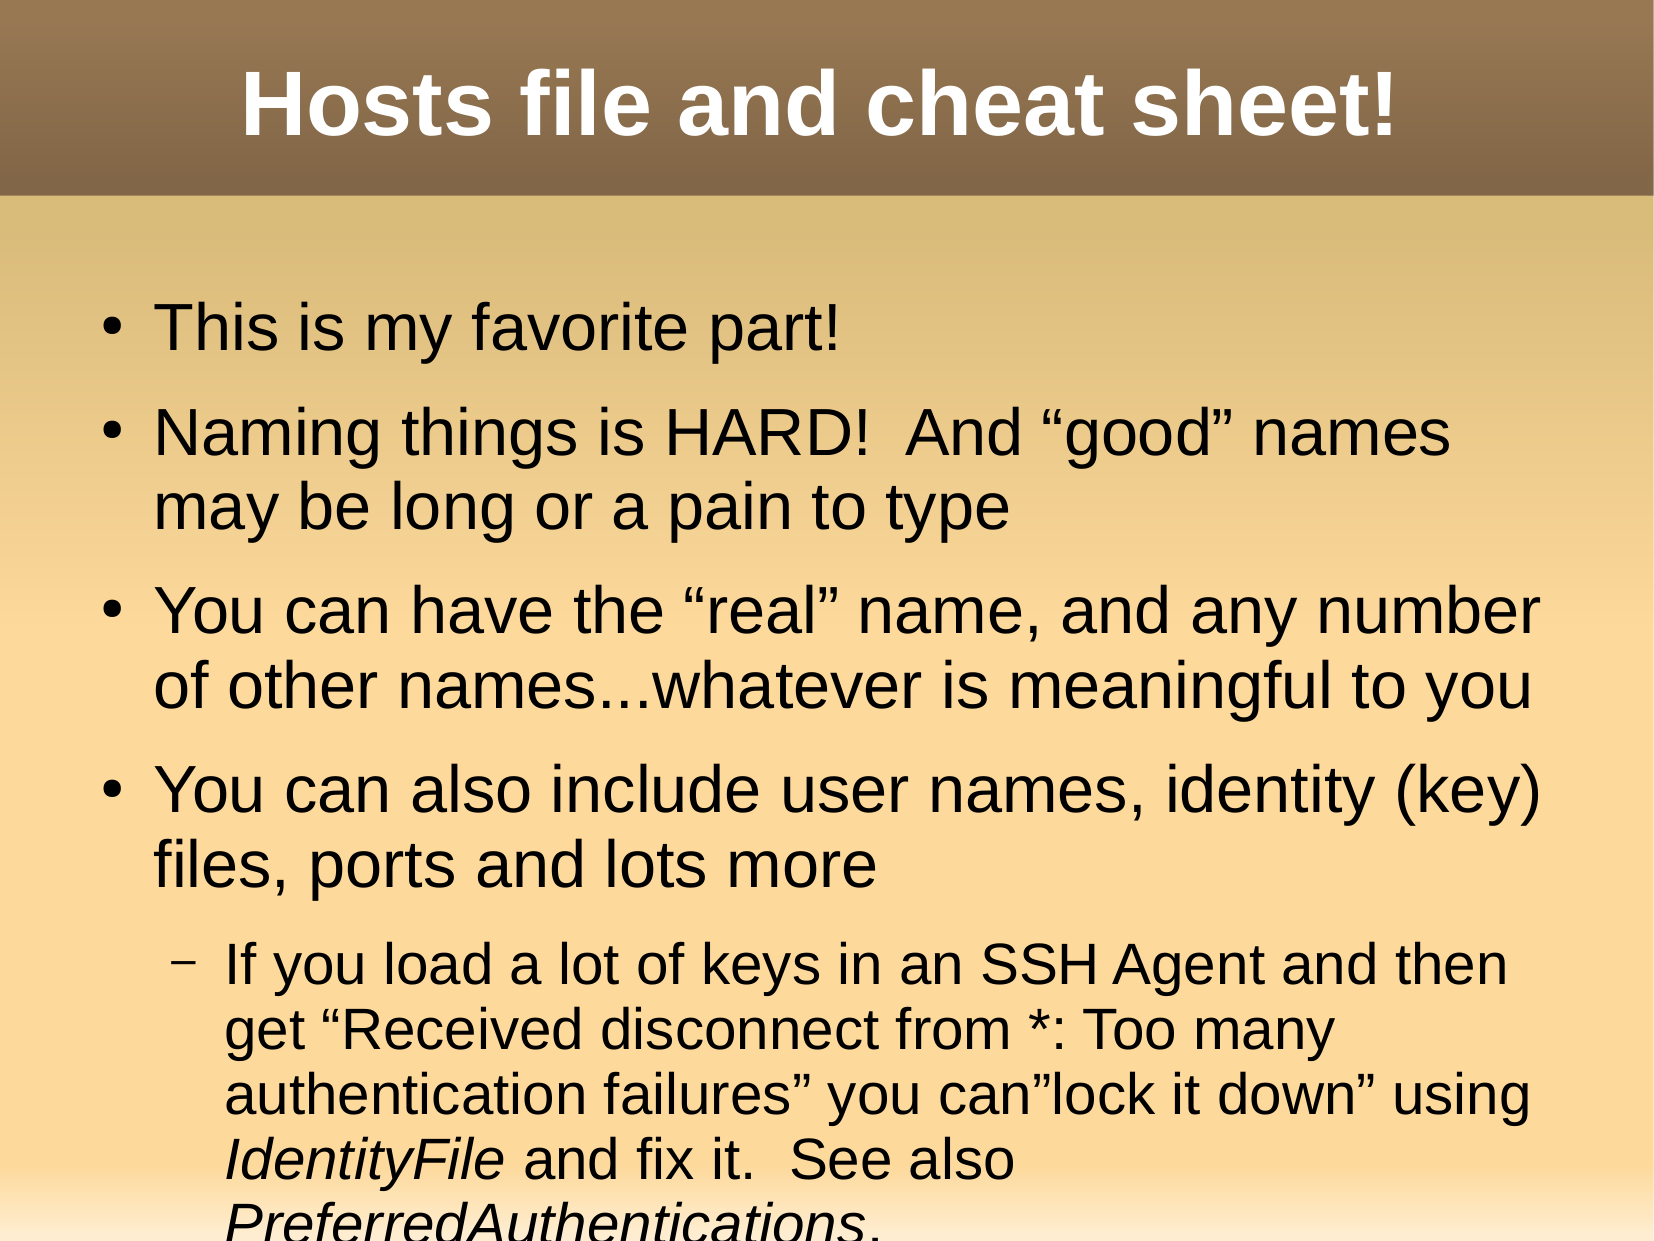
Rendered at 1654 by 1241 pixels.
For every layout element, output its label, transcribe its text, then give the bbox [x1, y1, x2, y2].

title Hosts file and cheat sheet! [76, 0, 1565, 208]
picture [0, 0, 1654, 1241]
list This is my favorite part! Naming things is HARD! And “good” names may be long or a pain to type You can have the “real” name, and any number of other names...whatever is meaningful to you You can also include user names, identity (key) files, ports and lots more If you load a lot of keys in an SSH Agent and then get “Received disconnect from *: Too many authentication failures” you can”lock it down” using IdentityFile and fix it. See also PreferredAuthentications. You can (and should) add COMMENTS! [82, 290, 1571, 1241]
